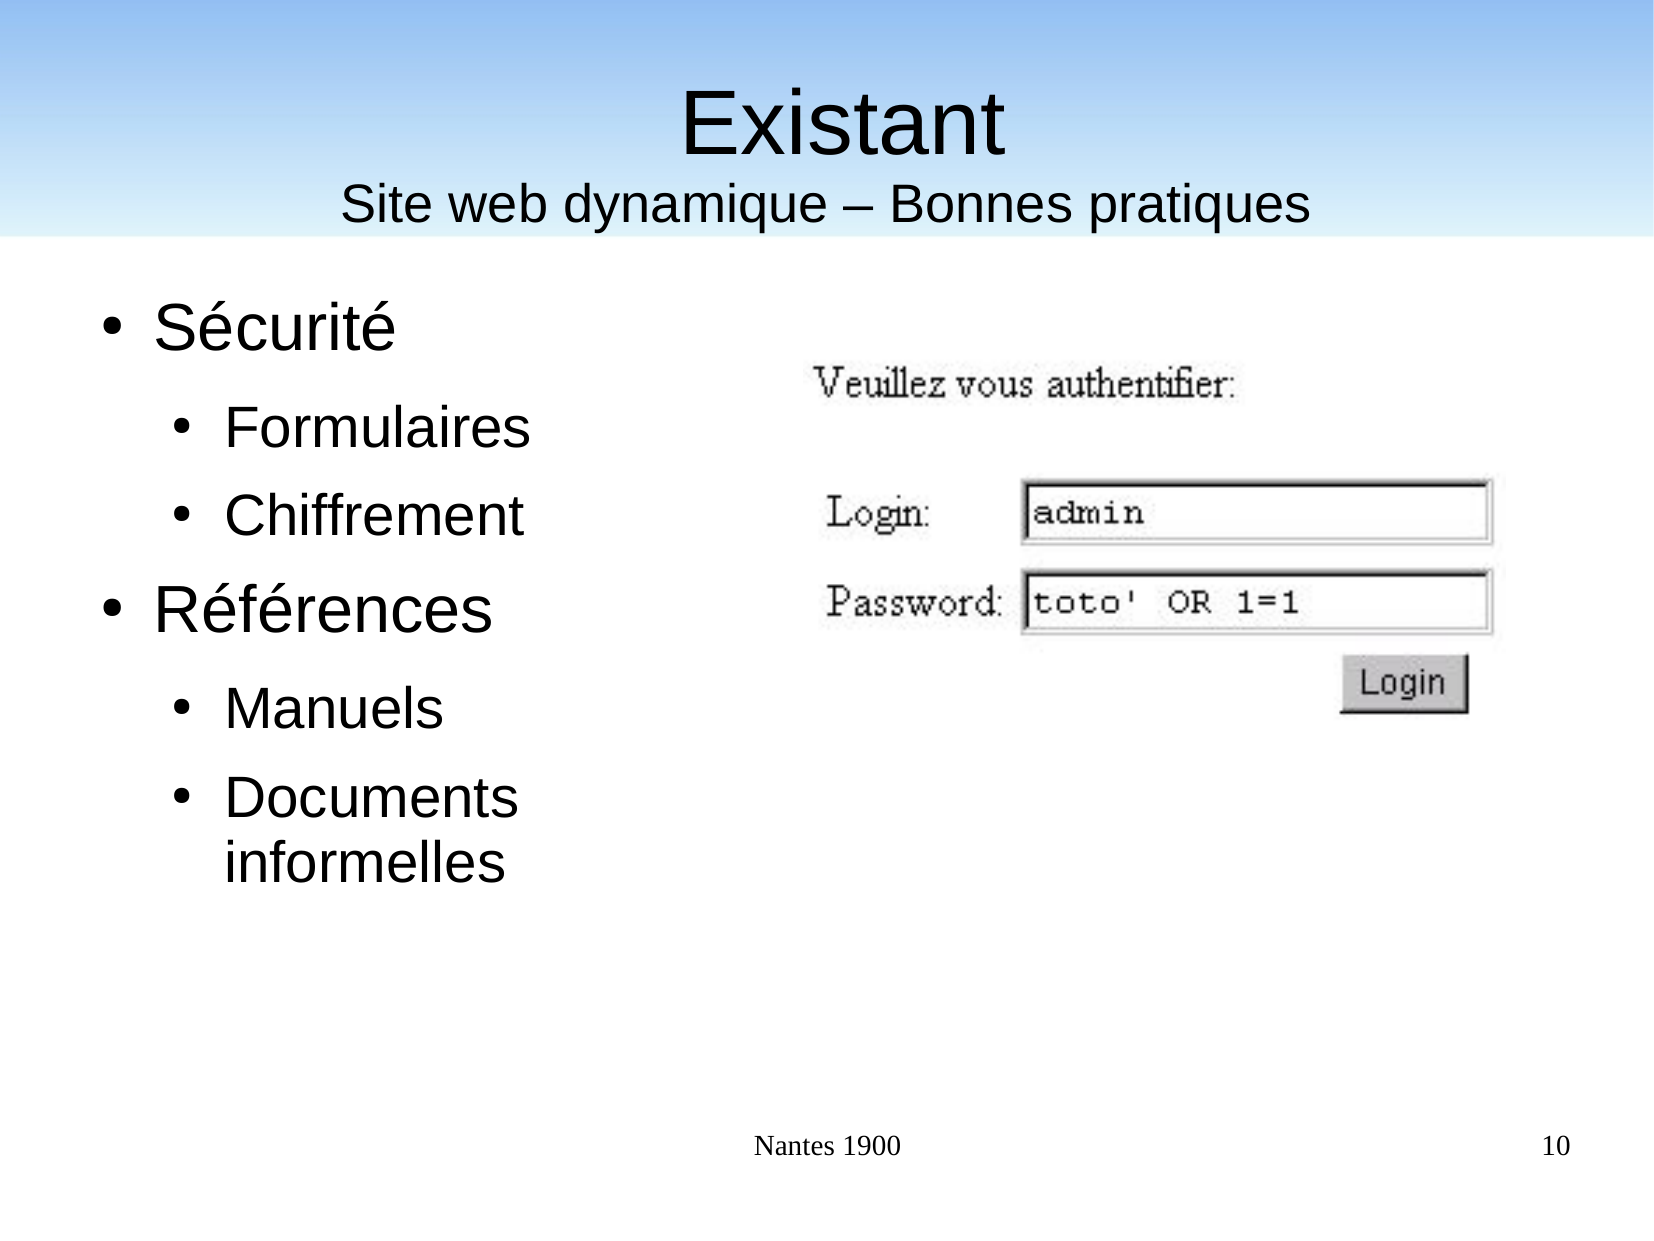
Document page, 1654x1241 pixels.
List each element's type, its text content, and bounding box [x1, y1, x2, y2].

picture [0, 0, 1654, 1241]
list Sécurité Formulaires Chiffrement Références Manuels Documents informelles [82, 290, 809, 1094]
title Existant Site web dynamique – Bonnes pratiques [82, 49, 1571, 257]
